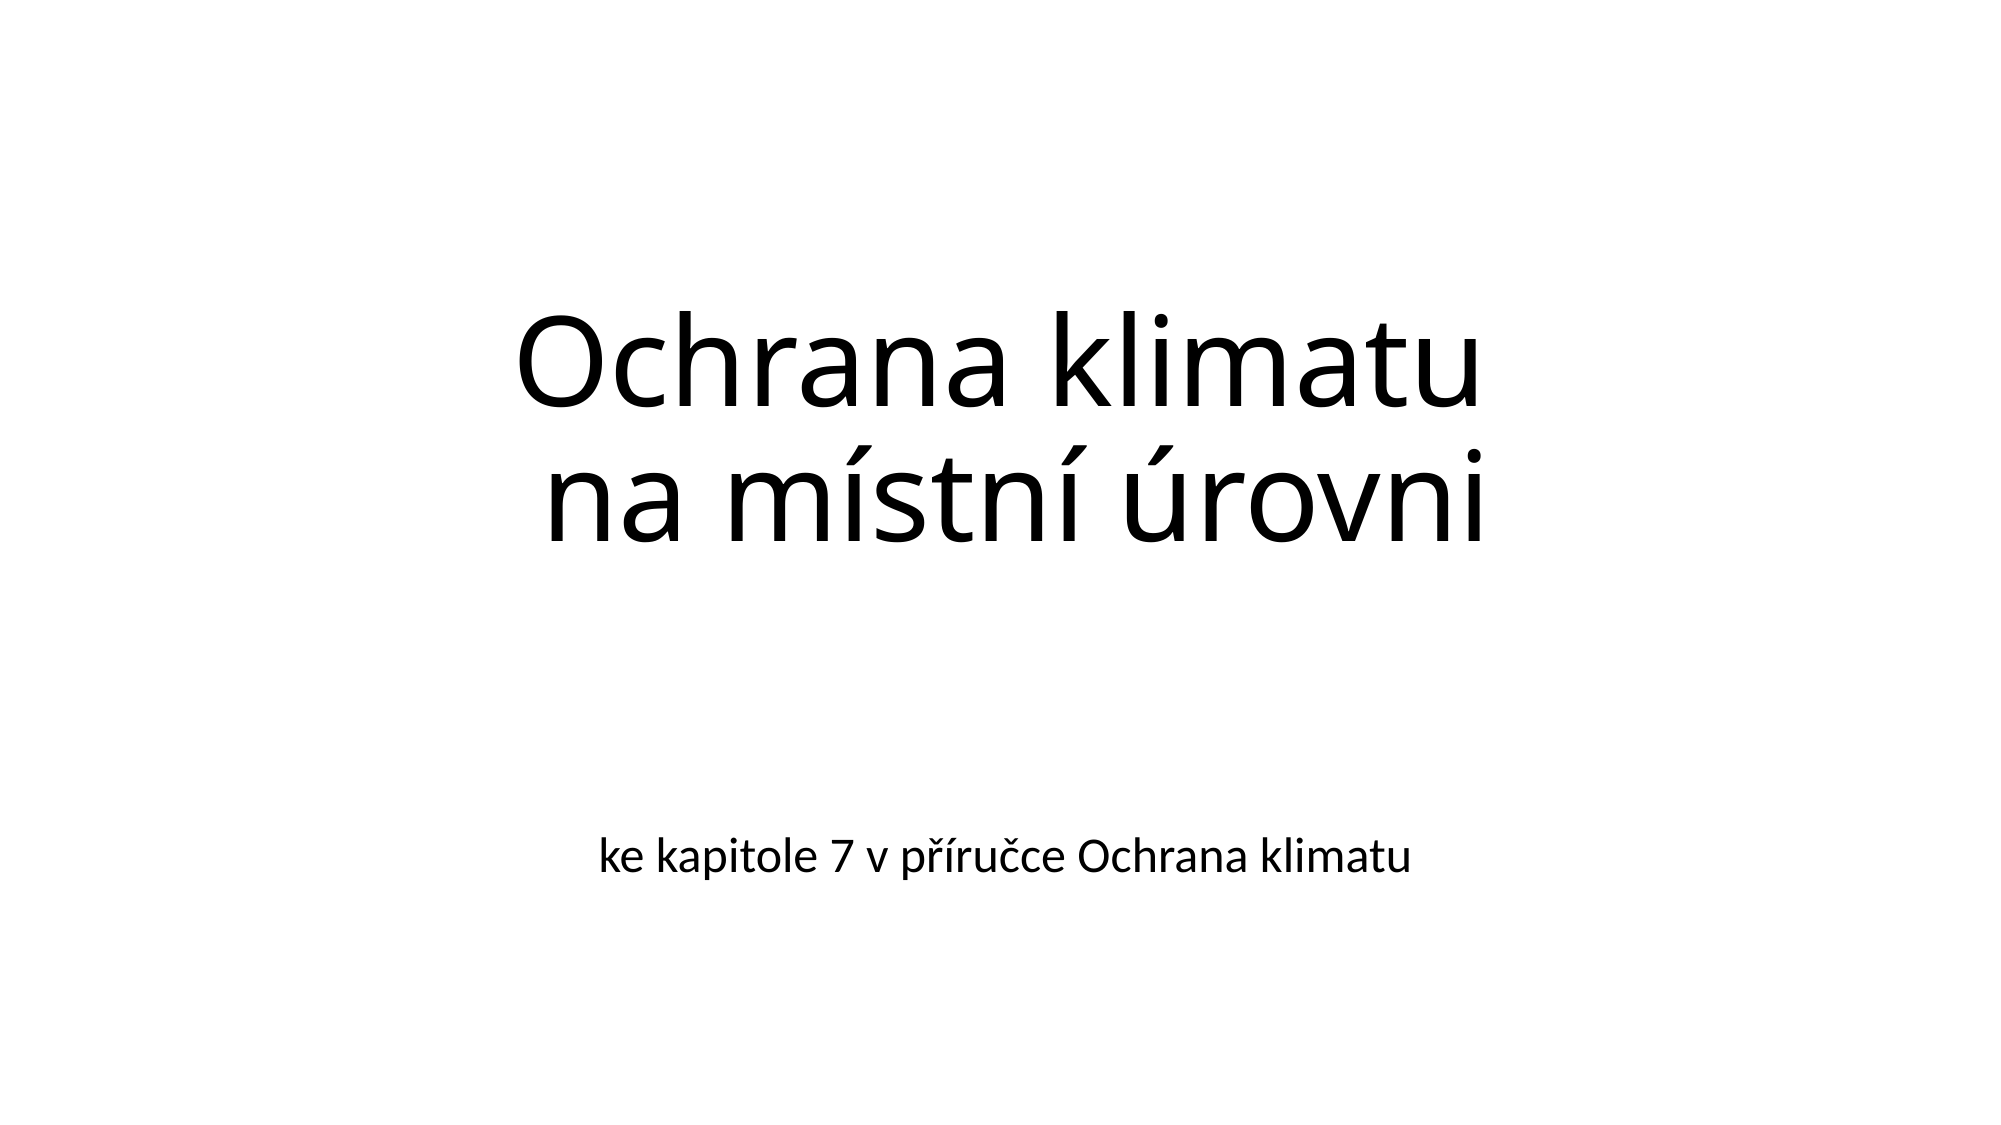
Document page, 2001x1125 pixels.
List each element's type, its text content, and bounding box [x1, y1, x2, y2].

subtitle ke kapitole 7 v příručce Ochrana klimatu [249, 590, 1750, 863]
title Ochrana klimatu na místní úrovni [249, 184, 1750, 576]
